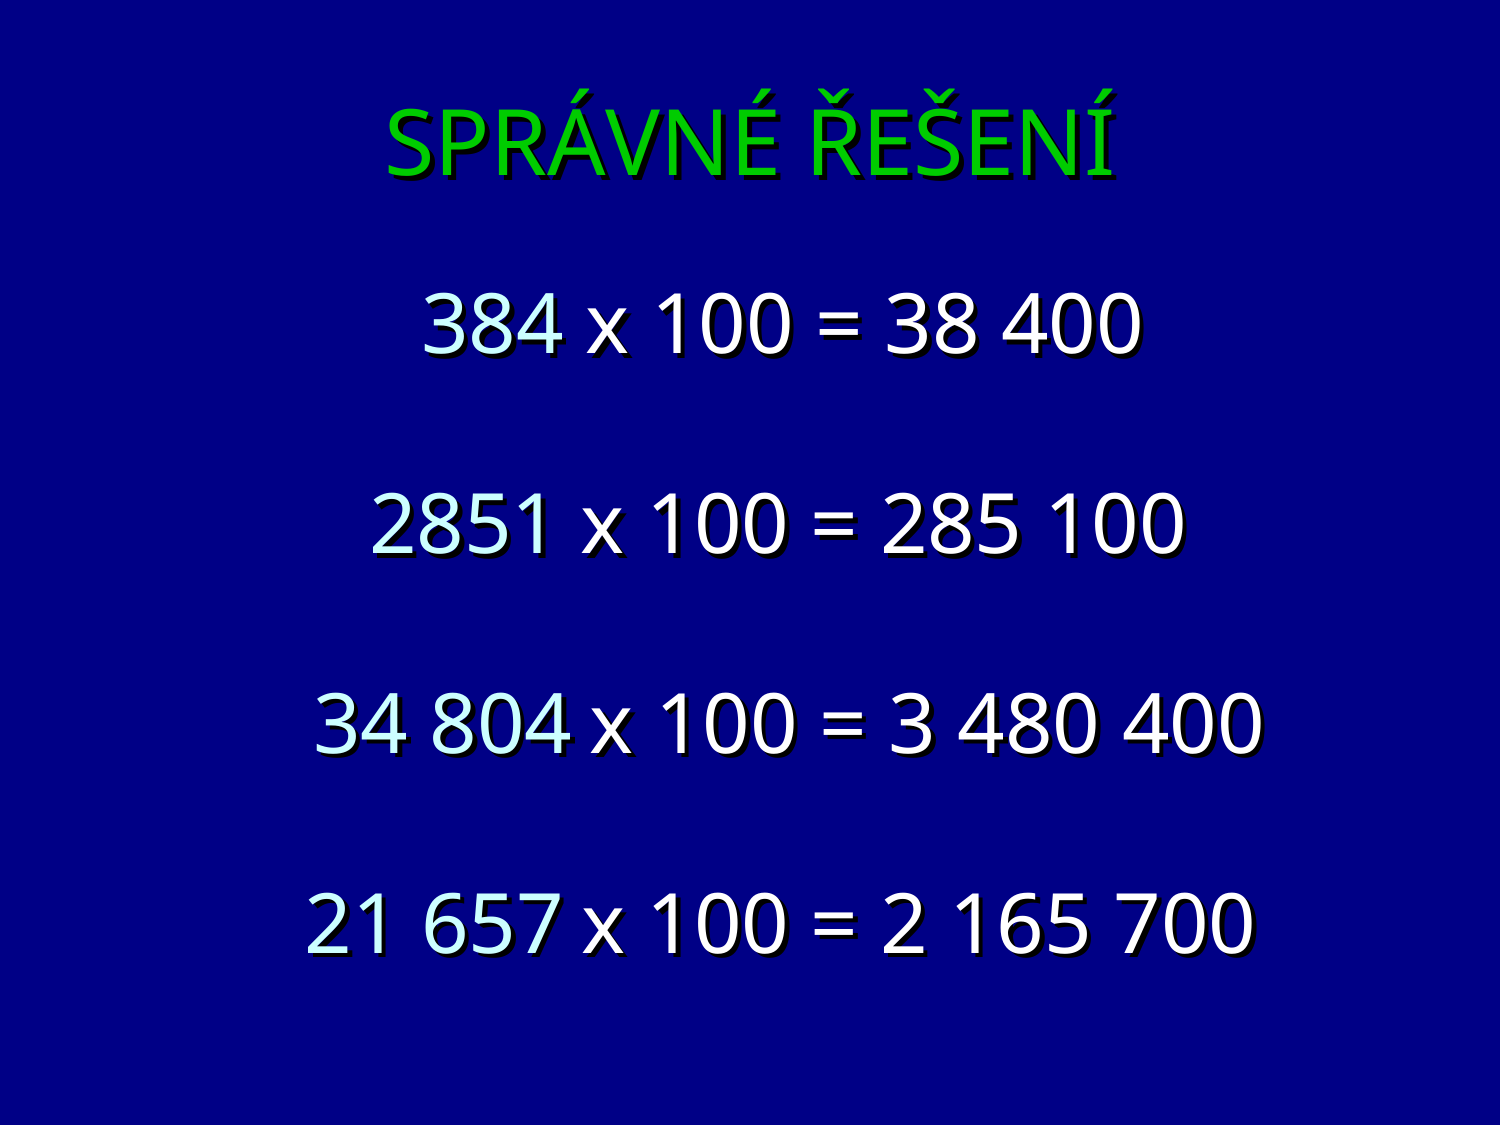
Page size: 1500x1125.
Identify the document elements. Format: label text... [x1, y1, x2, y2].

title SPRÁVNÉ ŘEŠENÍ [75, 45, 1426, 233]
list 384 x 100 = 38 400 2851 x 100 = 285 100 34 804 x 100 = 3 480 400 21 657 x 100 = 2 165 700 [75, 262, 1426, 1001]
